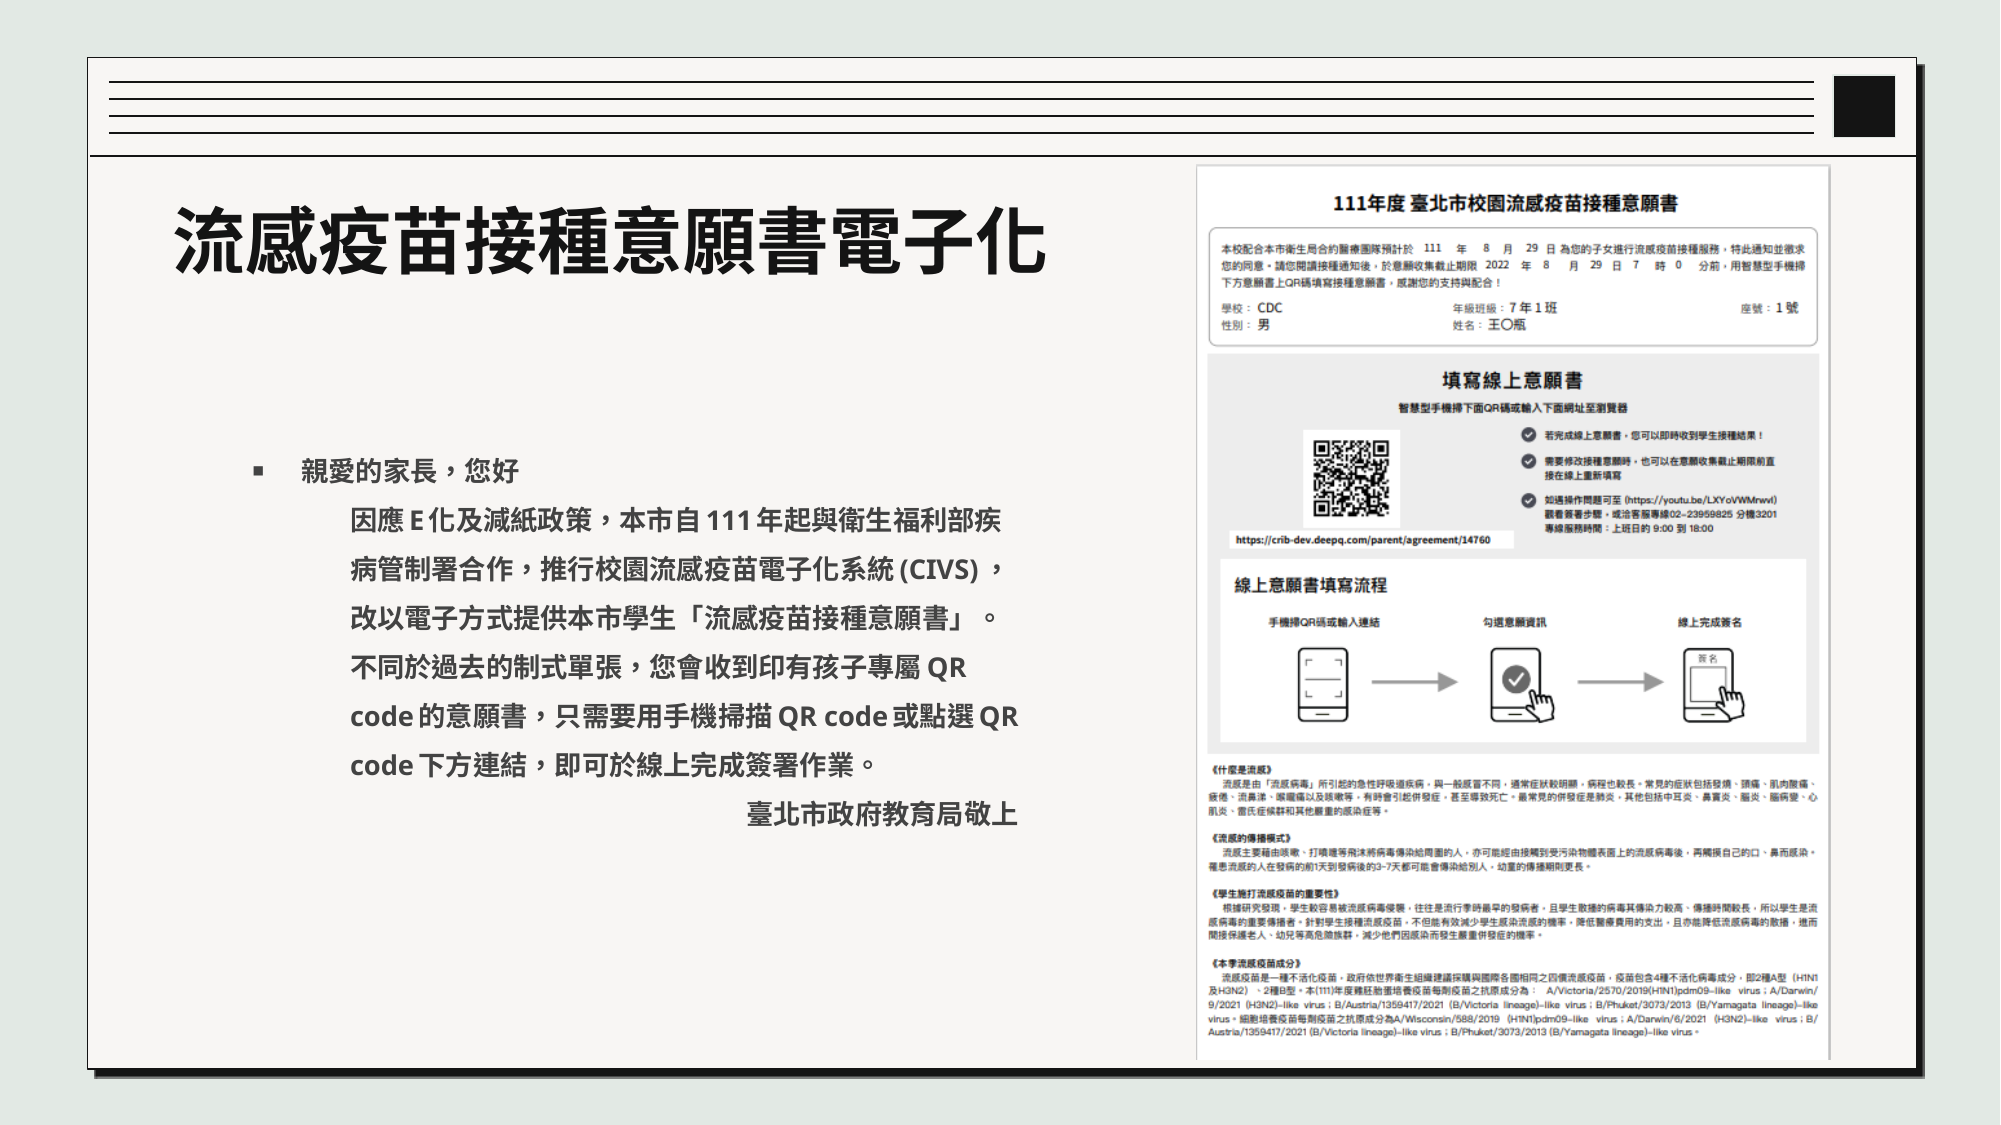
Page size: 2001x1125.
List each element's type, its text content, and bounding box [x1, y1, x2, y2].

title 流感疫苗接種意願書電子化 [1831, 176, 1843, 302]
picture [1196, 164, 1831, 1060]
title 流感疫苗接種意願書電子化 [157, 176, 1196, 302]
list 親愛的家長，您好 因應E化及減紙政策，本市自111年起與衛生福利部疾病管制署合作，推行校園流感疫苗電子化系統(CIVS)，改以電子方式提供本市學生「流感疫苗接種意願書」。 不同於過去的制式單張，您會收到印有孩子專屬QR code的意願書，只需要用手機掃描QR code或點選QR code下方連結，即可於線上完成簽署作業。 臺北市政府教育局敬上 [195, 422, 1040, 855]
